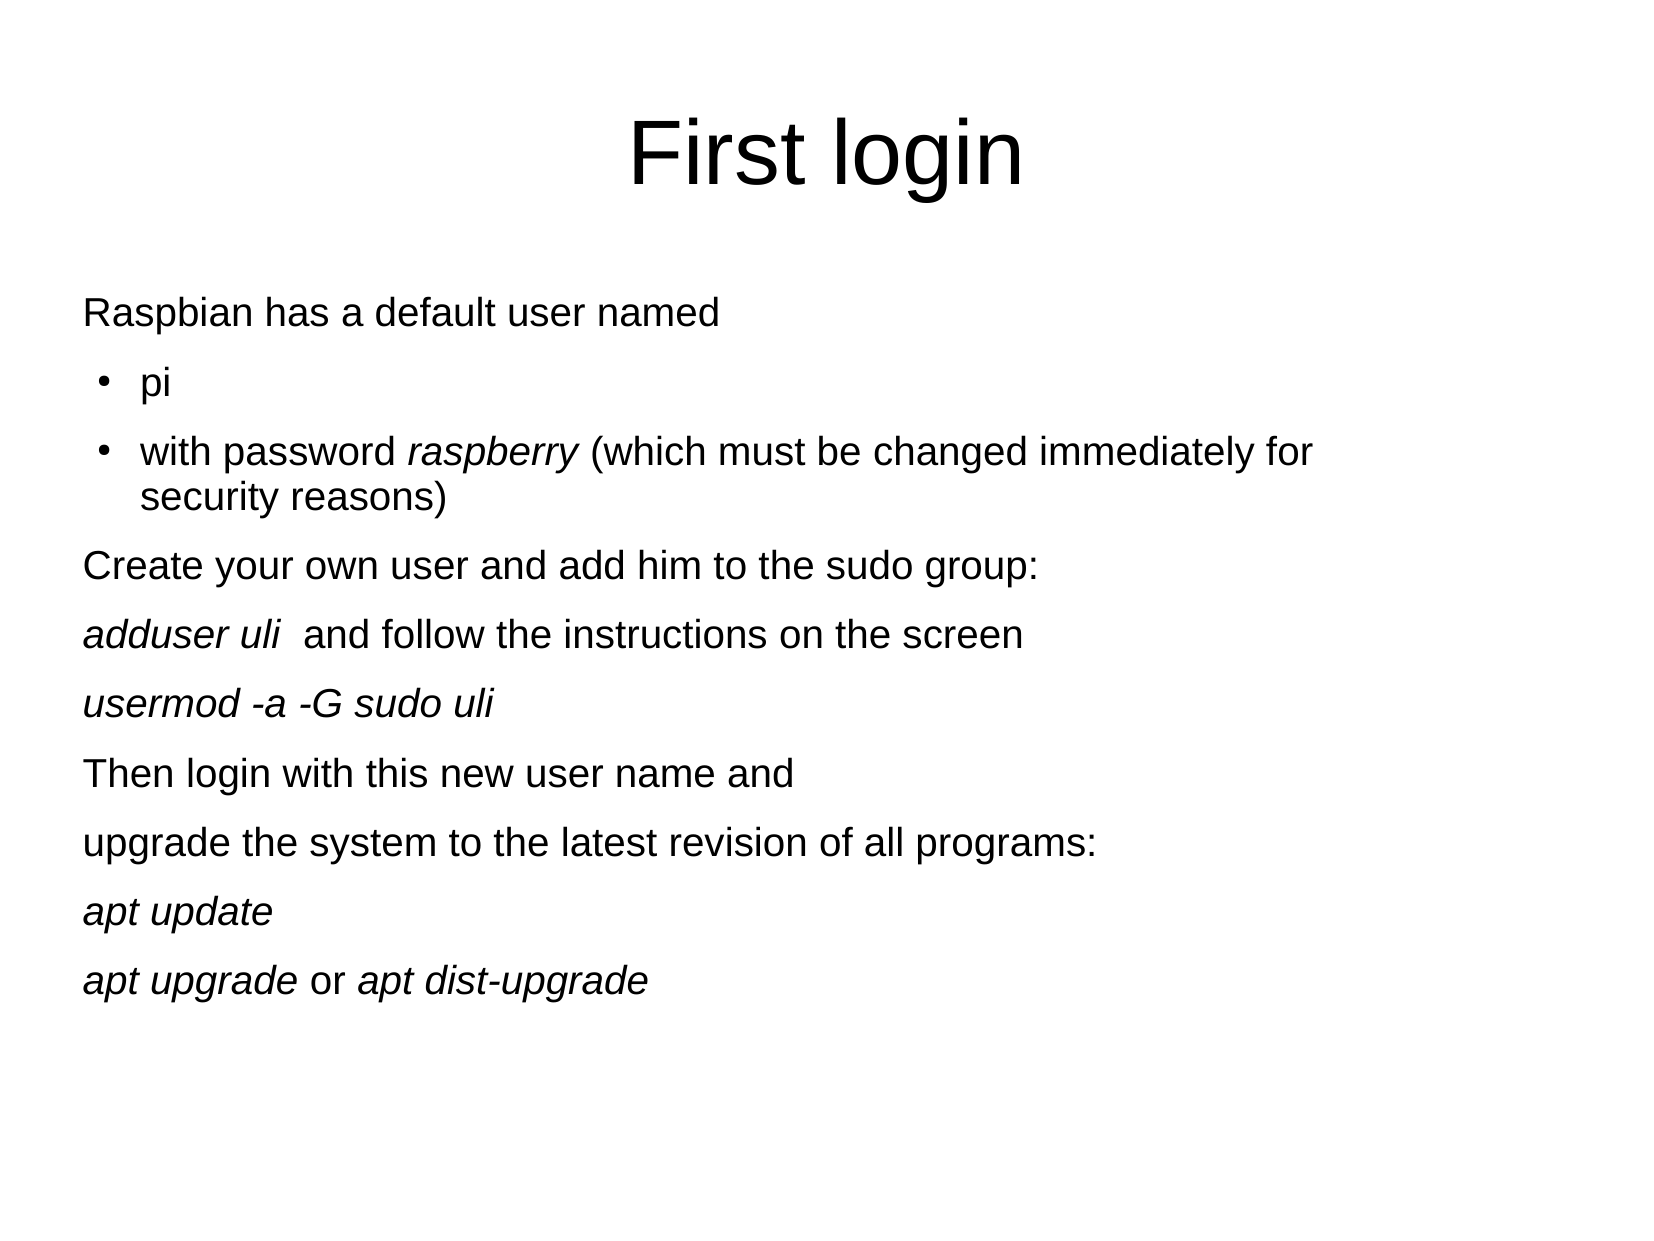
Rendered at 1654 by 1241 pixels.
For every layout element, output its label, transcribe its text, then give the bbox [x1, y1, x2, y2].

title First login [82, 49, 1571, 257]
list Raspbian has a default user named pi with password raspberry (which must be changed immediately for security reasons) Create your own user and add him to the sudo group: adduser uli and follow the instructions on the screen usermod -a -G sudo uli Then login with this new user name and upgrade the system to the latest revision of all programs: apt update apt upgrade or apt dist-upgrade [82, 290, 1571, 1010]
